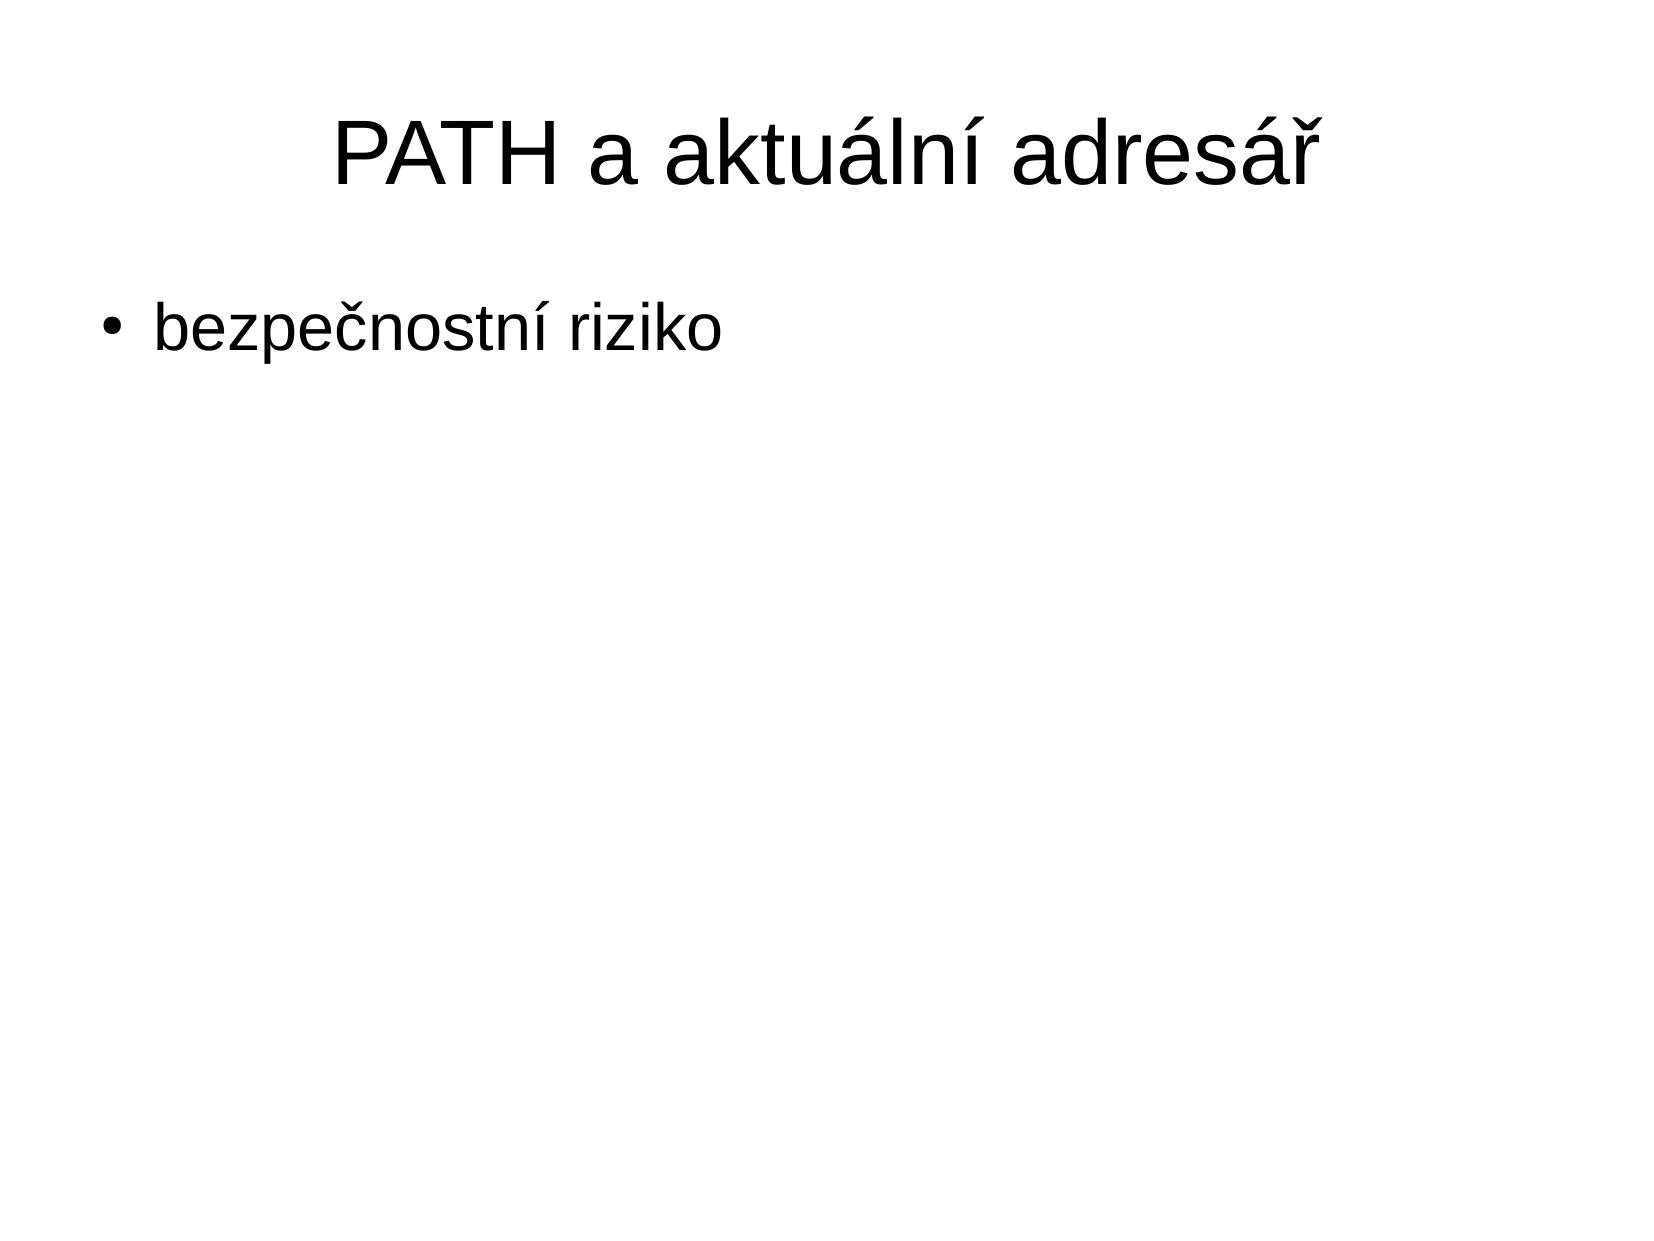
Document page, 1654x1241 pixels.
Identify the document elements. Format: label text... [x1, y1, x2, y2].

title PATH a aktuální adresář [82, 49, 1571, 257]
list bezpečnostní riziko [82, 290, 1571, 1010]
